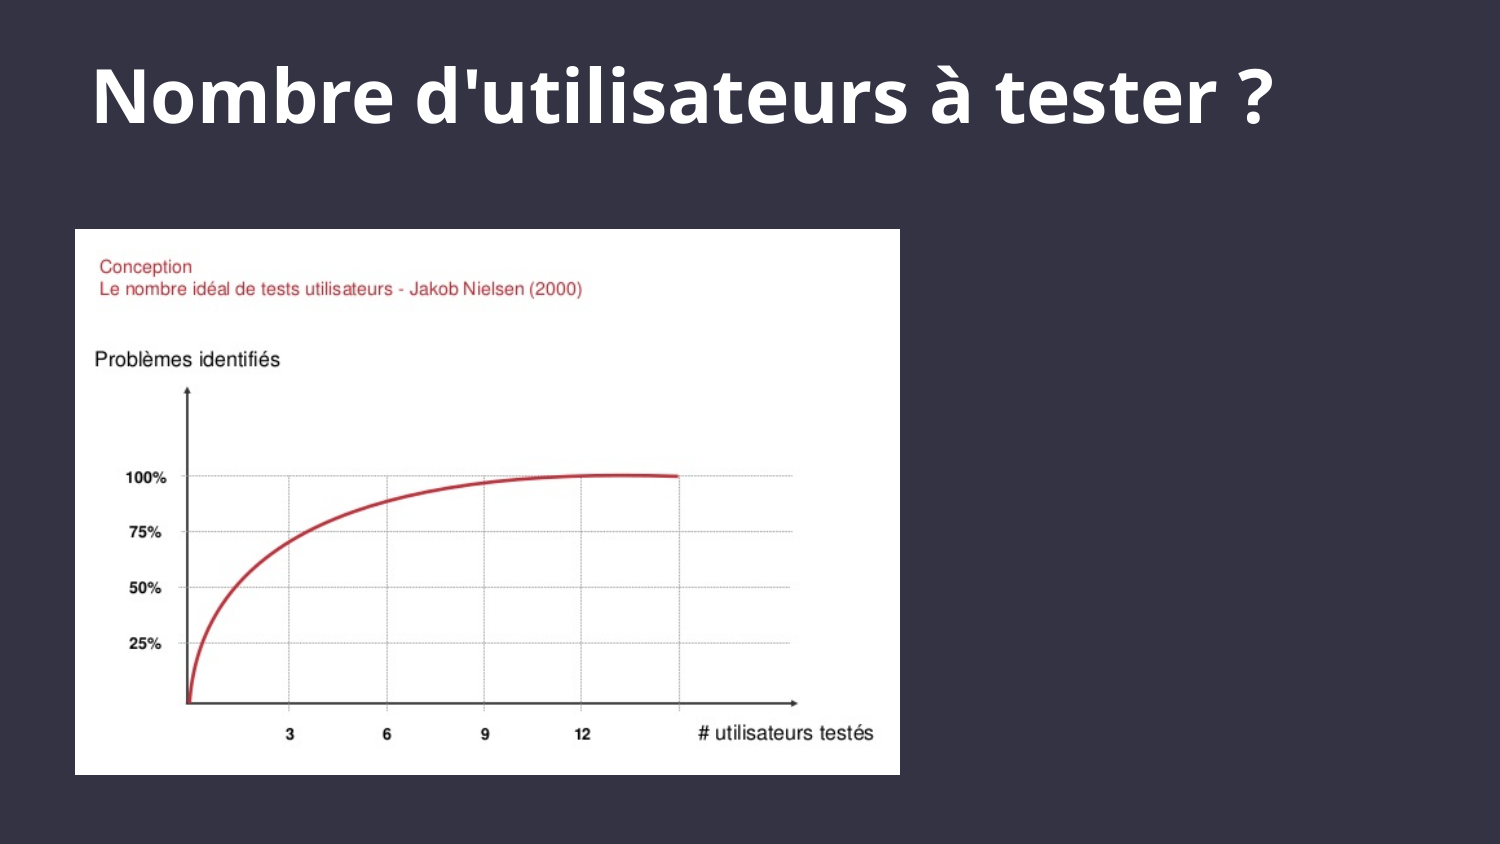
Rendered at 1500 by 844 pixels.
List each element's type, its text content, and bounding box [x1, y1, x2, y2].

title Nombre d'utilisateurs à tester ? [75, 33, 1425, 175]
picture [75, 229, 900, 775]
